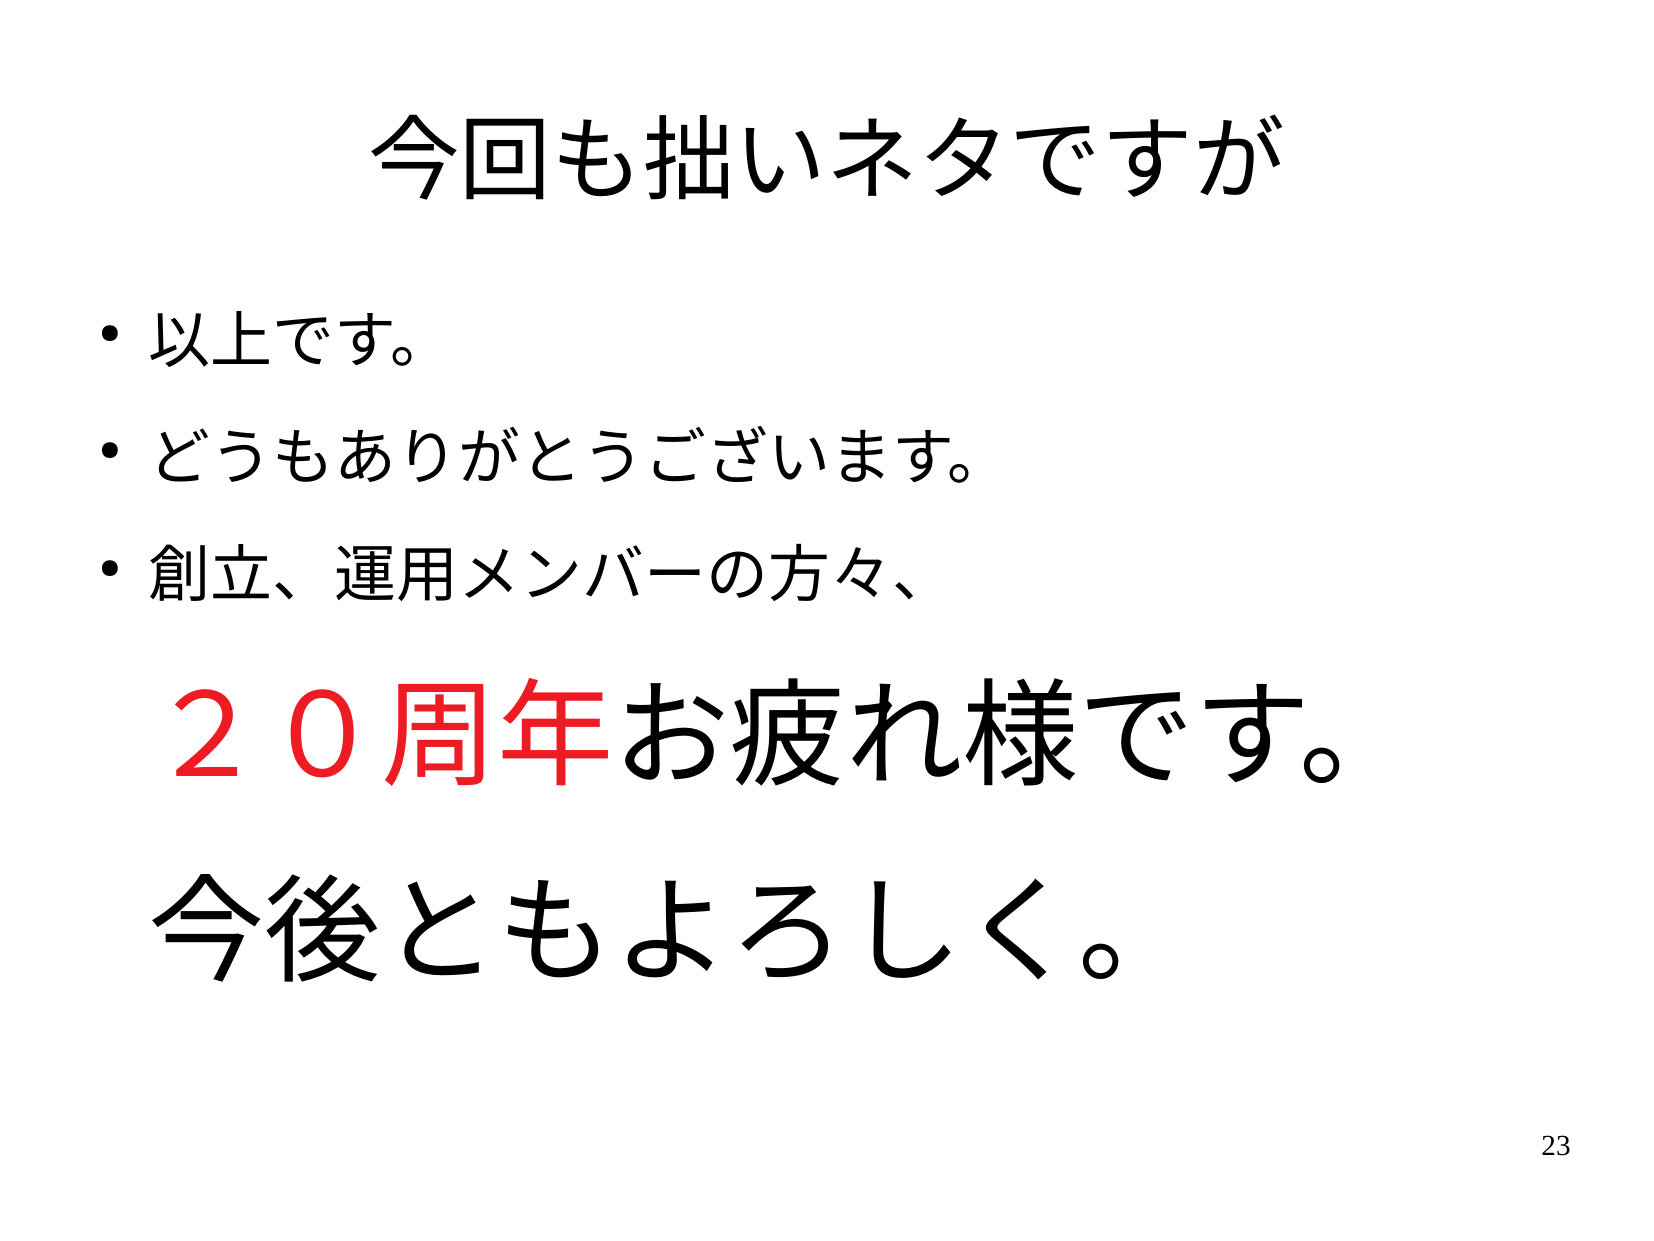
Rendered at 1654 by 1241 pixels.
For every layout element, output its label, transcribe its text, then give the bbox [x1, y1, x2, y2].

list 以上です。 どうもありがとうございます。 創立、運用メンバーの方々、 ２０周年お疲れ様です。 今後ともよろしく。 [82, 290, 1571, 1010]
title 今回も拙いネタですが [82, 49, 1571, 257]
